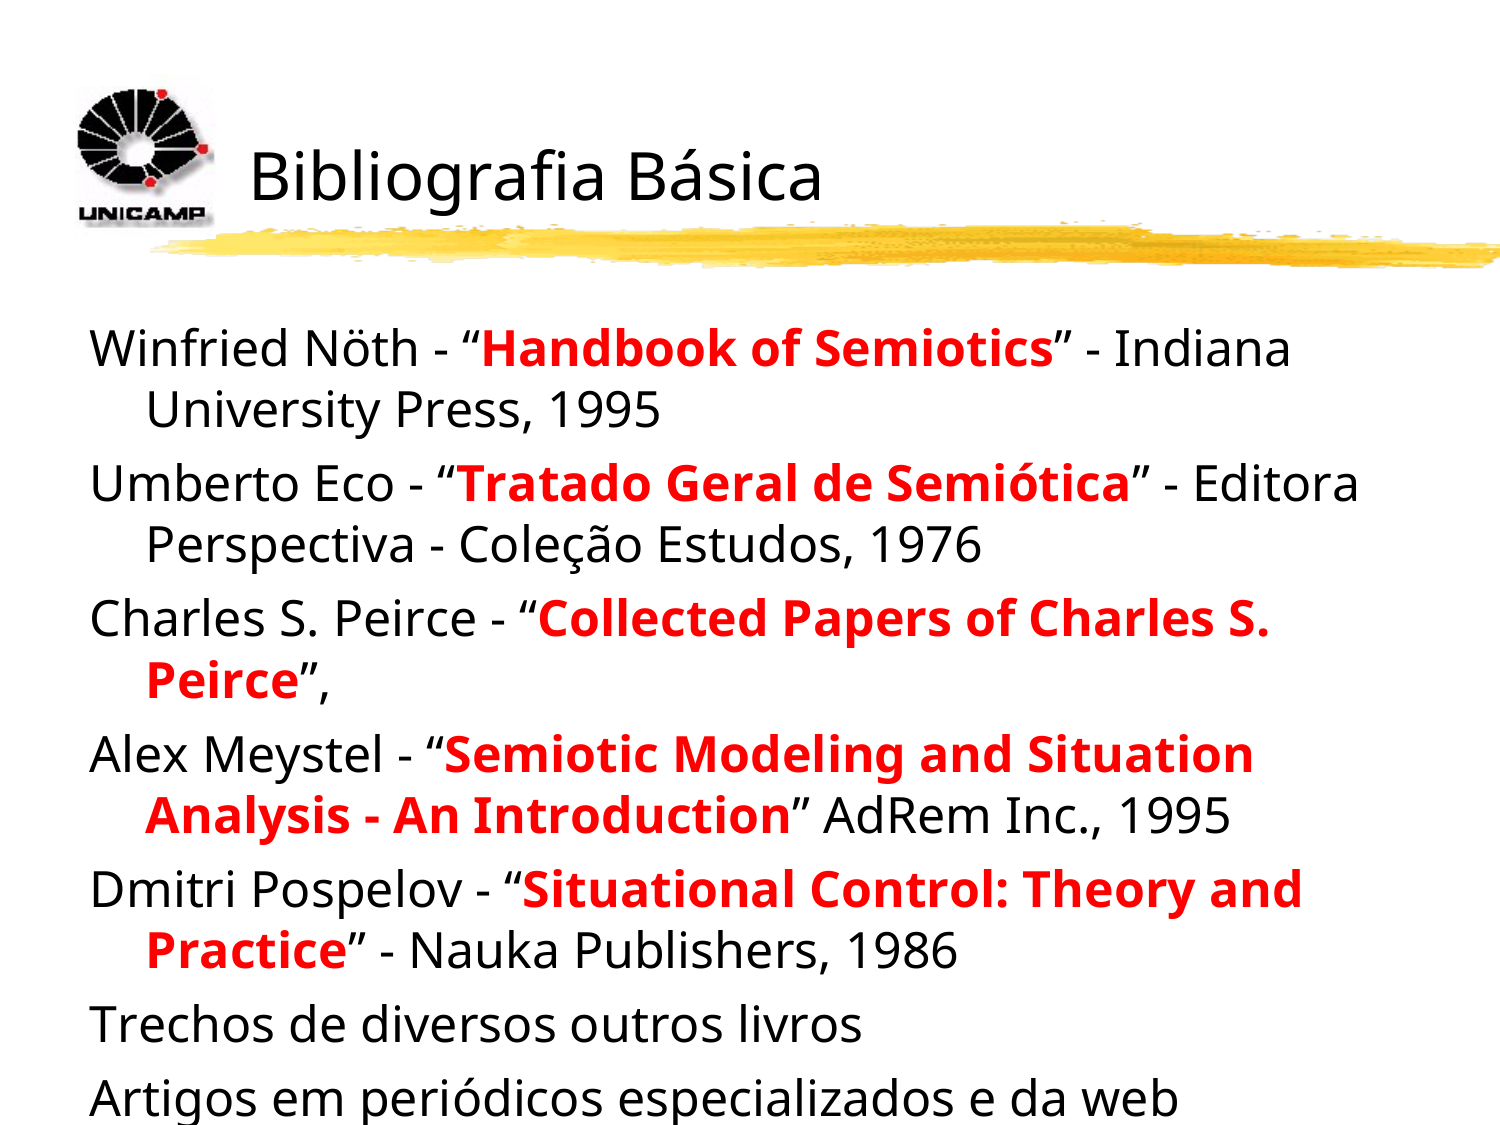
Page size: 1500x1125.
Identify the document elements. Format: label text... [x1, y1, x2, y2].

title Bibliografia Básica [233, 37, 1434, 225]
picture [75, 74, 1500, 279]
list Winfried Nöth - “Handbook of Semiotics” - Indiana University Press, 1995 Umberto Eco - “Tratado Geral de Semiótica” - Editora Perspectiva - Coleção Estudos, 1976 Charles S. Peirce - “Collected Papers of Charles S. Peirce”, Alex Meystel - “Semiotic Modeling and Situation Analysis - An Introduction” AdRem Inc., 1995 Dmitri Pospelov - “Situational Control: Theory and Practice” - Nauka Publishers, 1986 Trechos de diversos outros livros Artigos em periódicos especializados e da web [74, 309, 1417, 1007]
